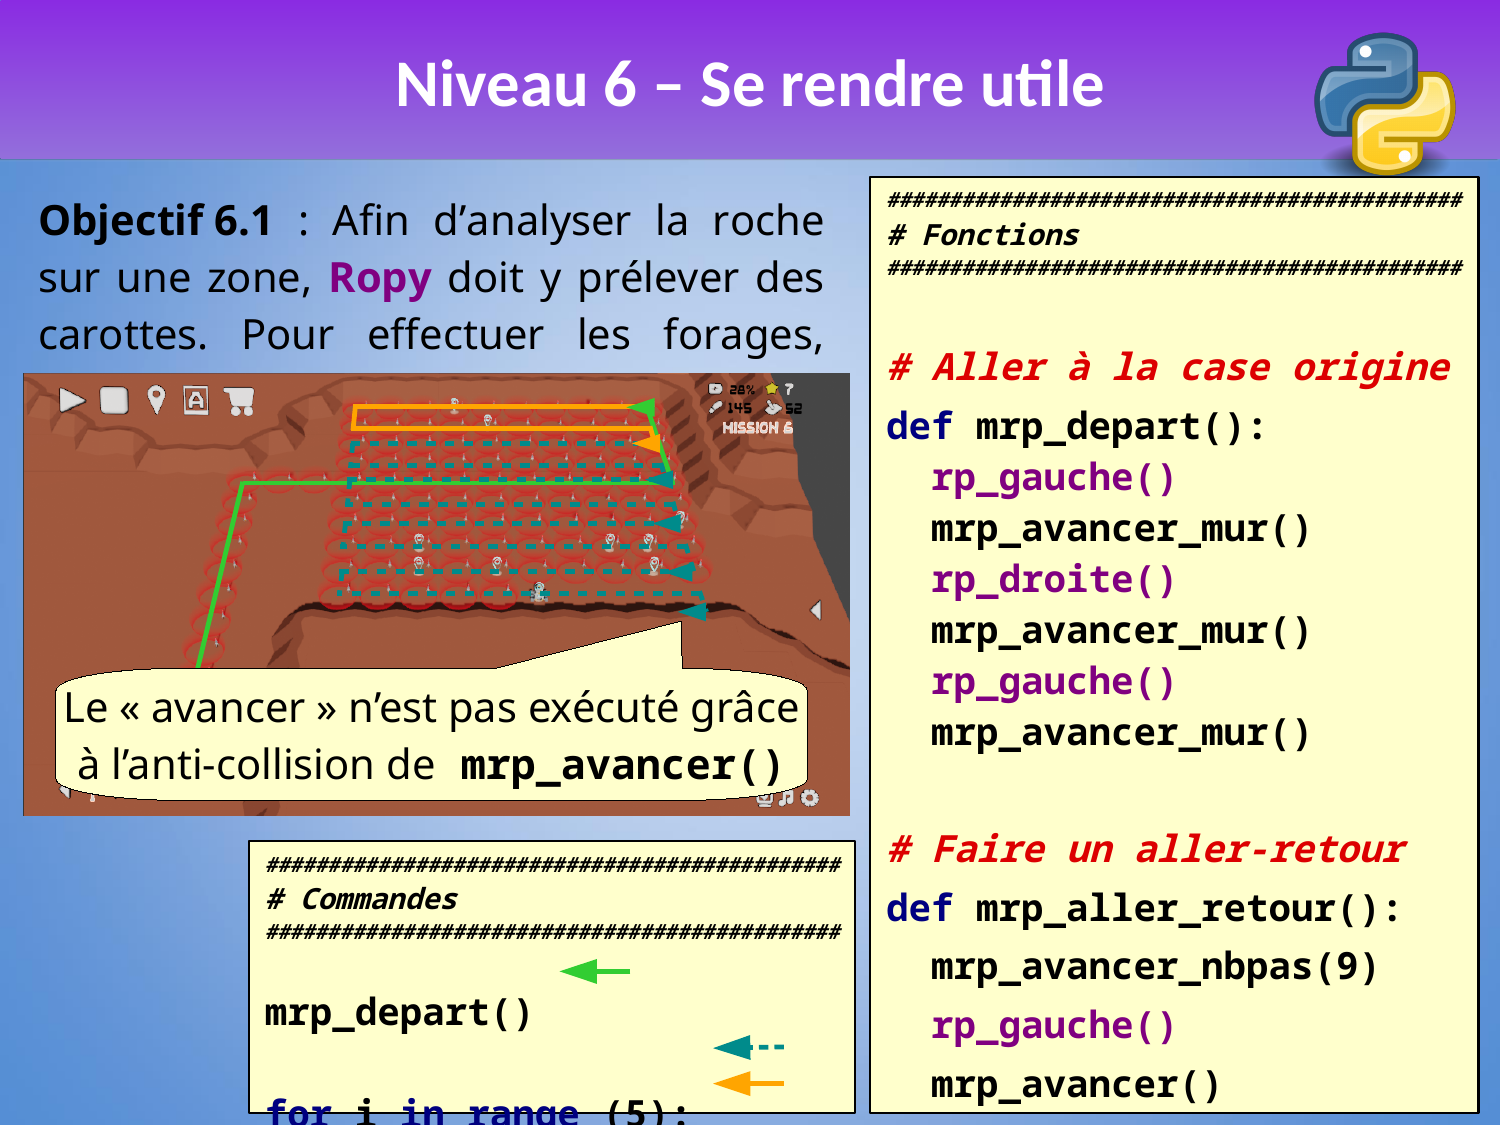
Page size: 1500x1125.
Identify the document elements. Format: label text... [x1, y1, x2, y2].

picture [496, 1118, 504, 1123]
picture [641, 1114, 658, 1125]
picture [520, 1114, 527, 1125]
picture [509, 1114, 514, 1125]
picture [277, 1114, 291, 1125]
text_box Le « avancer » n’est pas exécuté grâce à l’anti-collision de mrp_avancer() [55, 621, 808, 801]
text_box Niveau 6 – Se rendre utile [0, 0, 1500, 159]
picture [414, 1114, 424, 1125]
picture [430, 1114, 437, 1125]
picture [321, 1114, 363, 1125]
picture [554, 1114, 562, 1125]
picture [305, 1114, 316, 1125]
picture [443, 1114, 474, 1125]
picture [369, 1114, 408, 1125]
picture [294, 1114, 302, 1123]
picture [0, 29, 1500, 1125]
text_box Objectif 6.1 : Afin d’analyser la roche sur une zone, Ropy doit y prélever des carottes. Pour effectuer les forages, Ropy doit passer sur toutes les cases. [23, 183, 840, 373]
picture [533, 1114, 538, 1125]
text_box ############################################## # Fonctions ############################################## # Aller à la case origine def mrp_depart(): rp_gauche() mrp_avancer_mur() rp_droite() mrp_avancer_mur() rp_gauche() mrp_avancer_mur() # Faire un aller-retour def mrp_aller_retour(): mrp_avancer_nbpas(9) rp_gauche() mrp_avancer() rp_gauche() mrp_avancer_nbpas(9) rp_droite() mrp_avancer() rp_droite() [870, 177, 1479, 1114]
picture [479, 1114, 498, 1125]
picture [541, 1114, 549, 1123]
text_box ############################################## # Commandes ############################################## mrp_depart() for i in range (5): mrp_aller_retour() [249, 841, 856, 1114]
picture [614, 1114, 638, 1125]
picture [564, 1114, 610, 1125]
